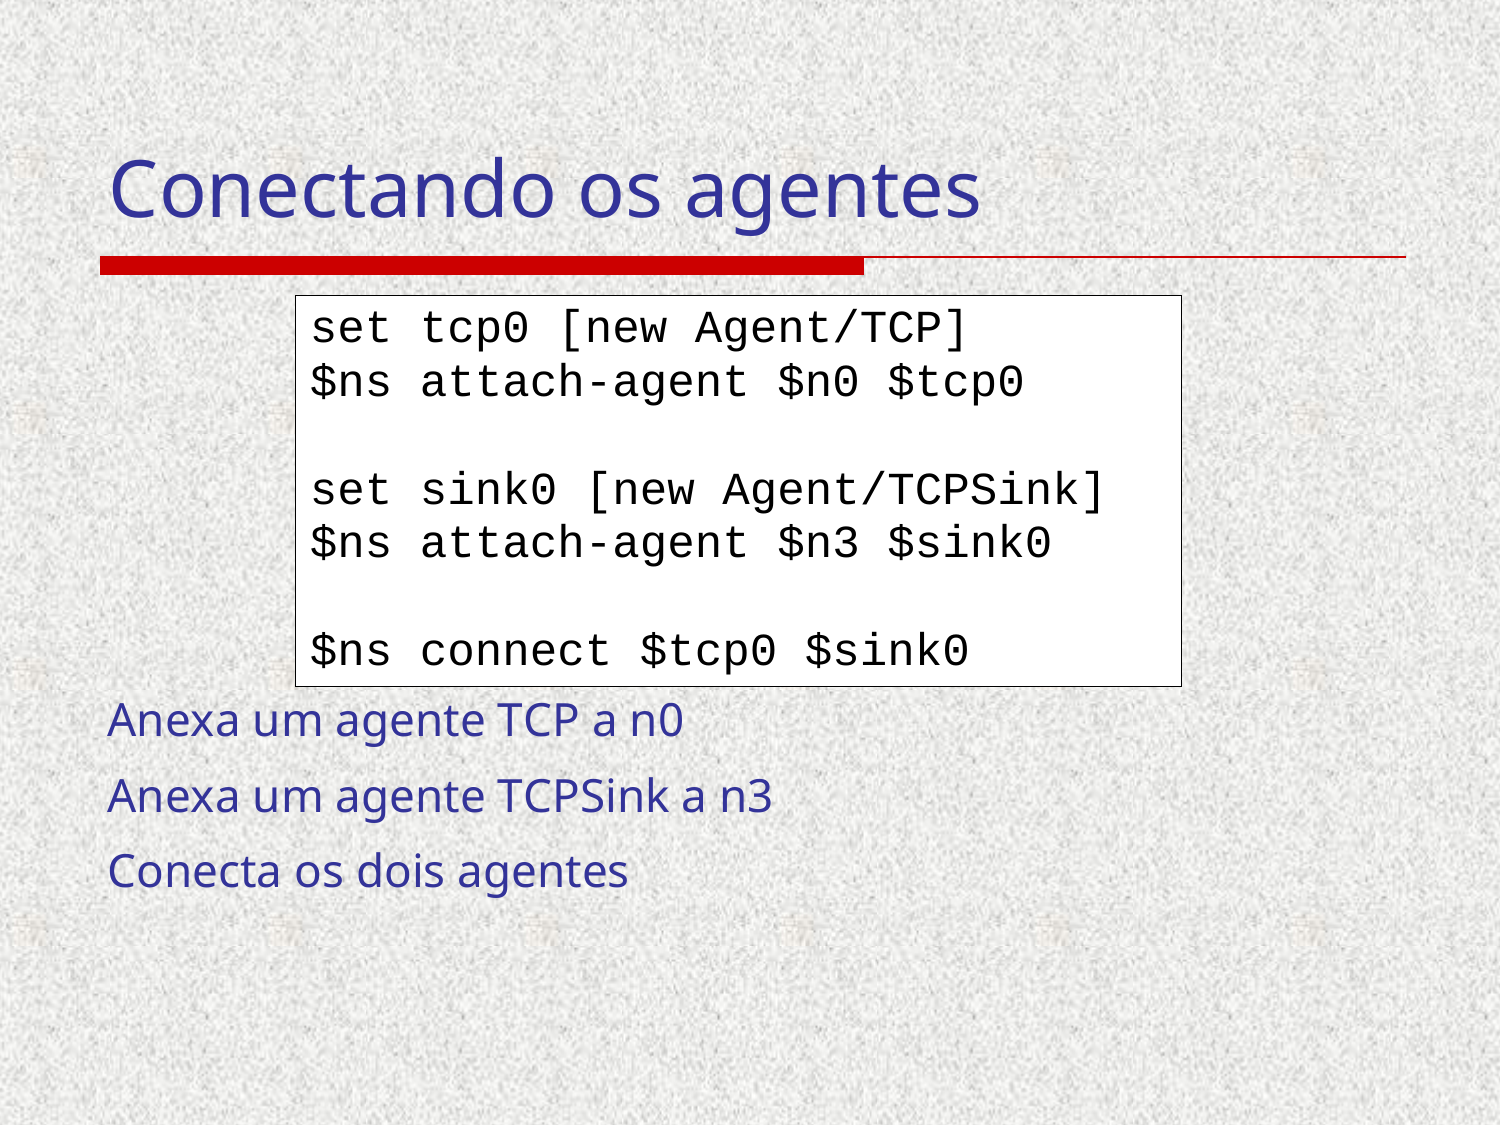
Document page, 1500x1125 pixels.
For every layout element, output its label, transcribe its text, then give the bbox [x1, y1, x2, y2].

text_box set tcp0 [new Agent/TCP] $ns attach-agent $n0 $tcp0 set sink0 [new Agent/TCPSink] $ns attach-agent $n3 $sink0 $ns connect $tcp0 $sink0 [295, 295, 1182, 664]
title Conectando os agentes [94, 20, 1406, 249]
list Anexa um agente TCP a n0 Anexa um agente TCPSink a n3 Conecta os dois agentes [92, 620, 1405, 1009]
picture [0, 0, 1500, 1125]
